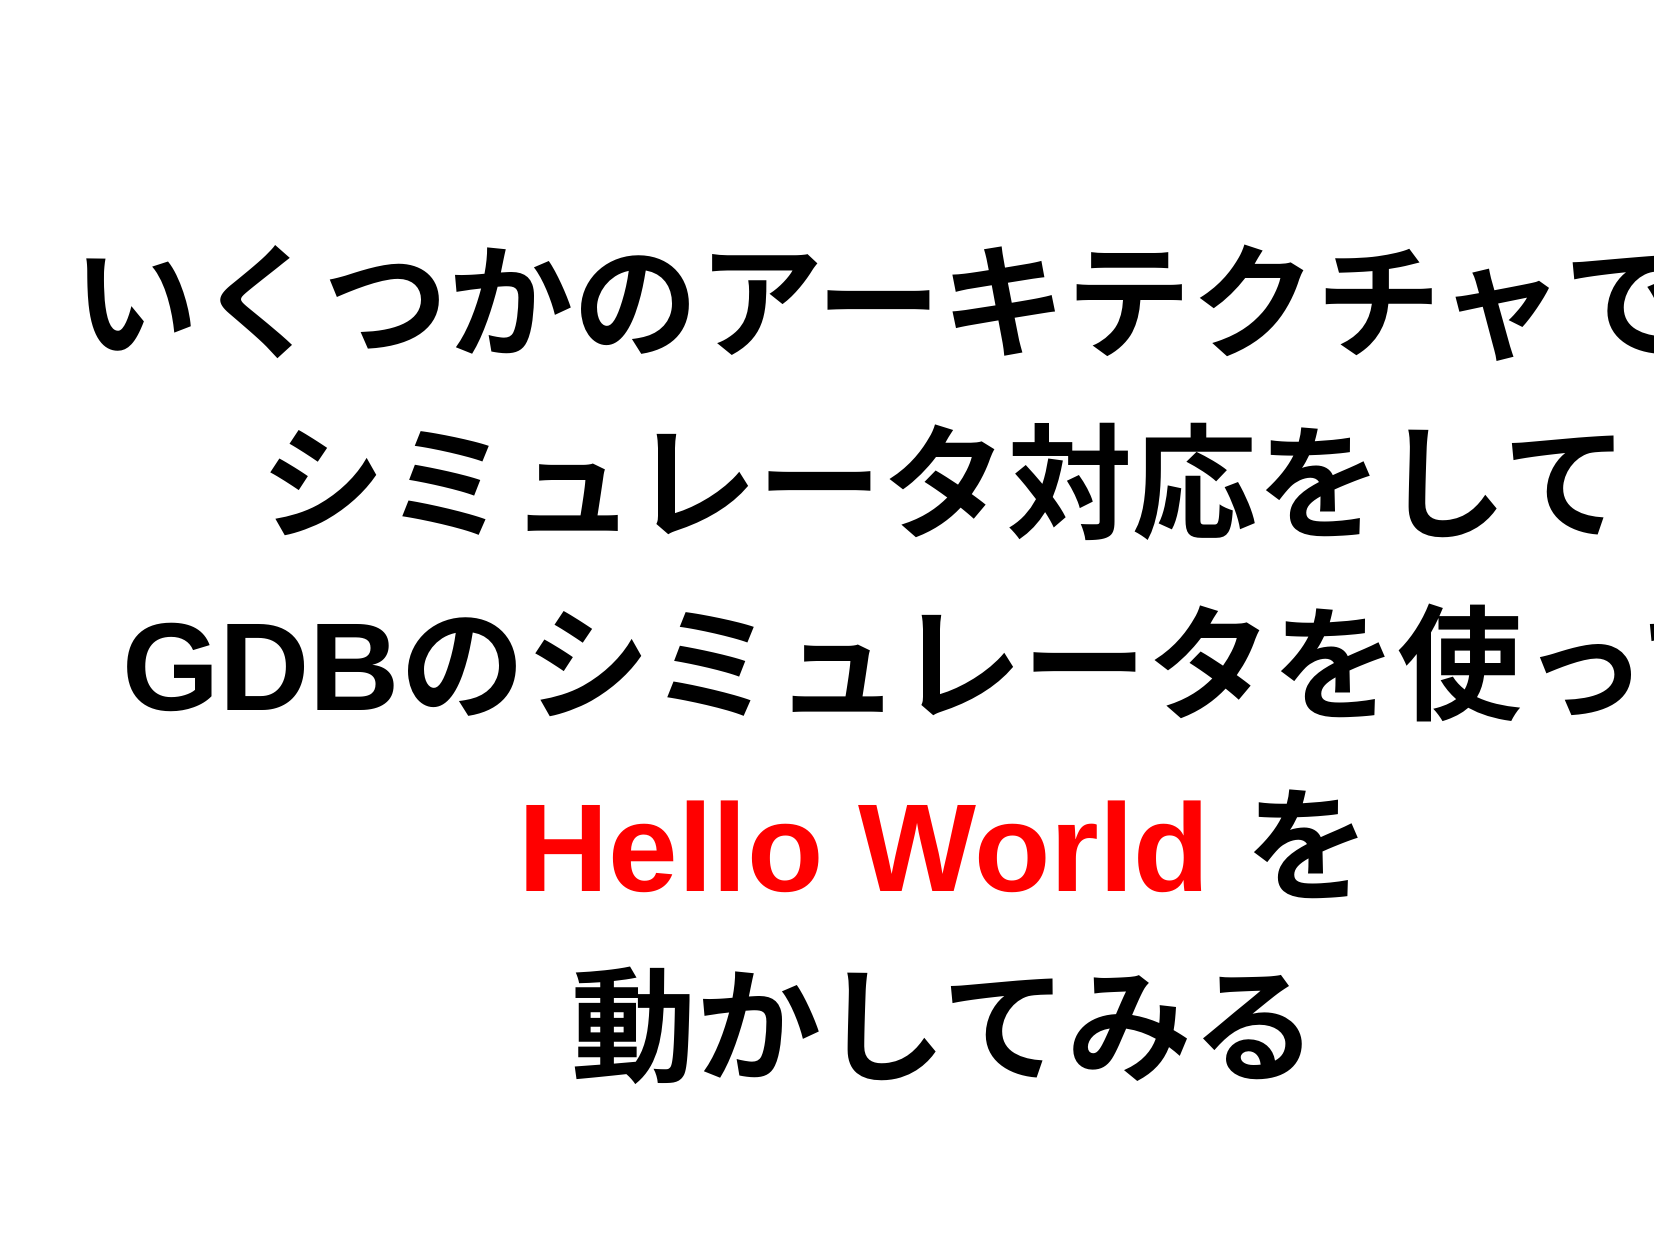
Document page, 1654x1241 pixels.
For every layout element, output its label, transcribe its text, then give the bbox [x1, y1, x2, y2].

text_box いくつかのアーキテクチャでは シミュレータ対応をして GDBのシミュレータを使って Hello World を 動かしてみる [59, 196, 1590, 895]
